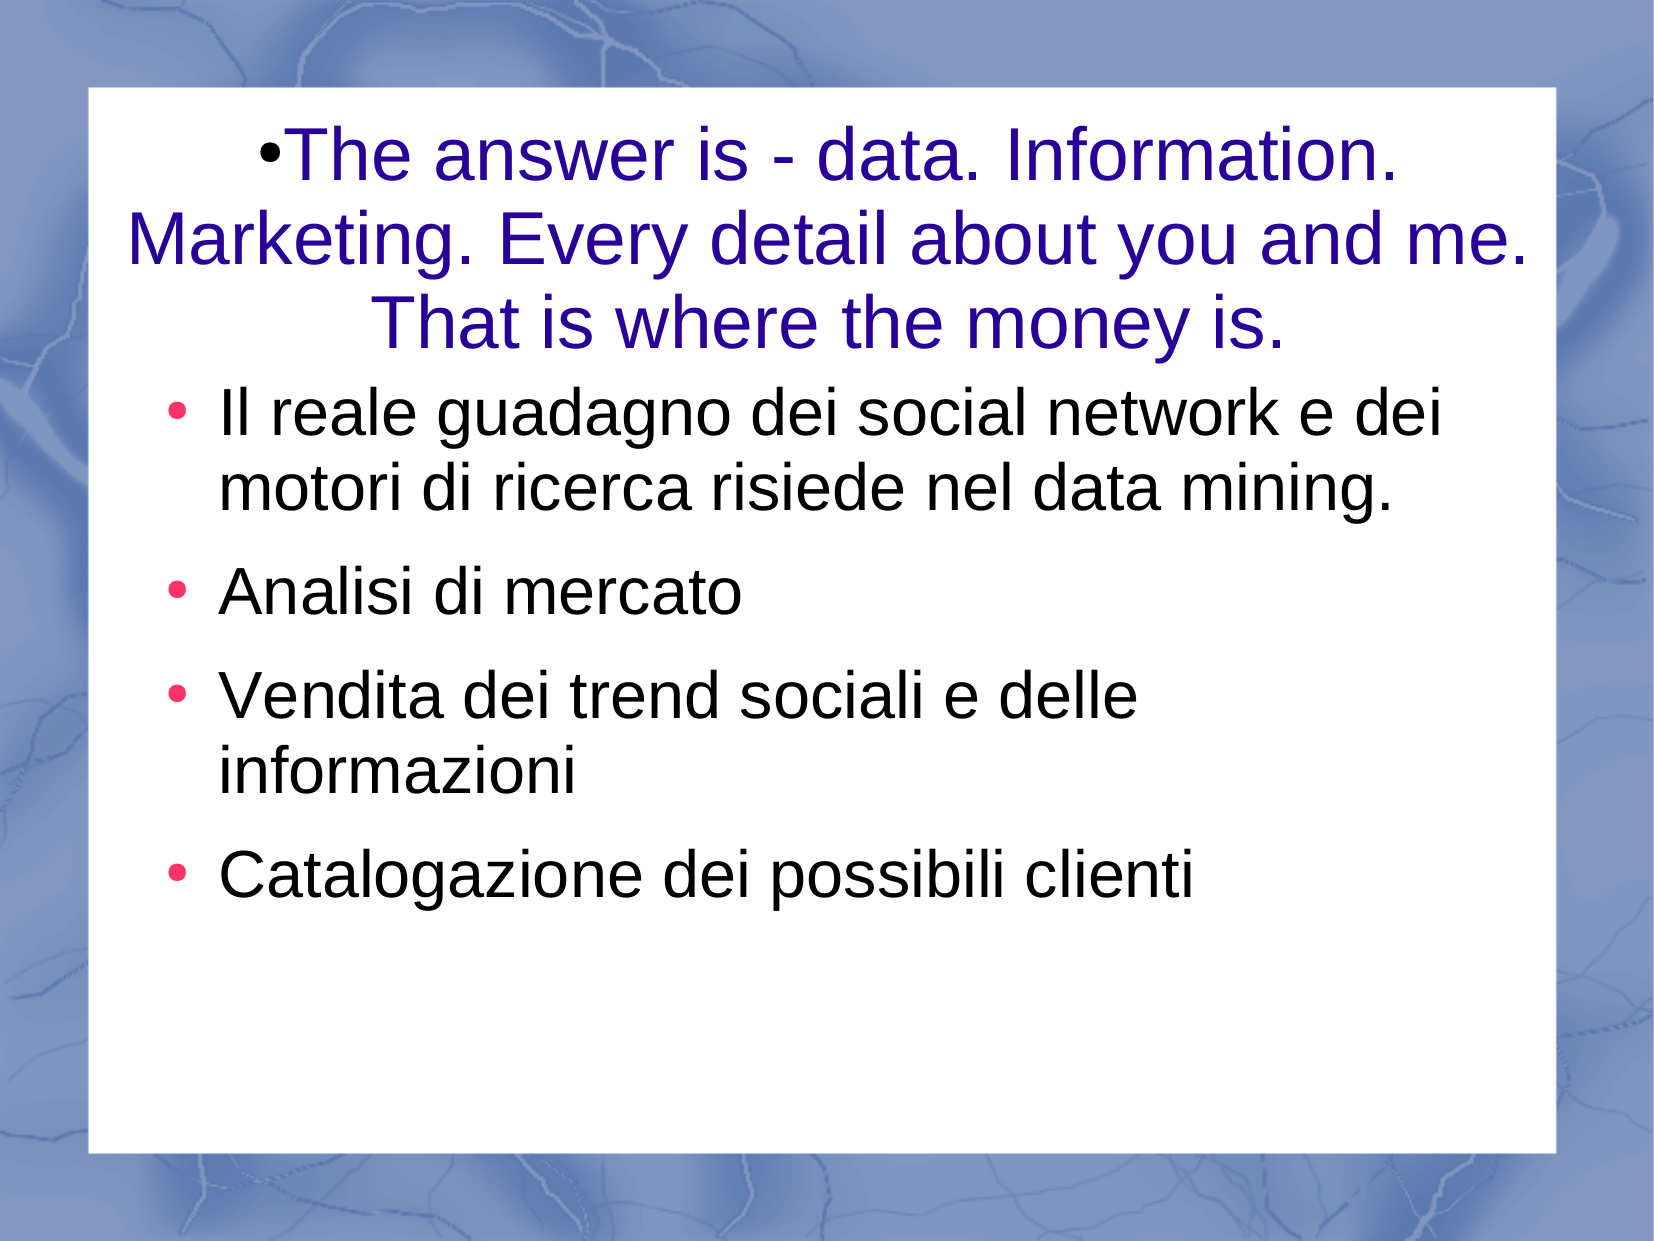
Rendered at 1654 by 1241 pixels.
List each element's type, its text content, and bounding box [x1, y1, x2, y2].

list Il reale guadagno dei social network e dei motori di ricerca risiede nel data mining. Analisi di mercato Vendita dei trend sociali e delle informazioni Catalogazione dei possibili clienti [147, 375, 1506, 1130]
title The answer is - data. Information. Marketing. Every detail about you and me. That is where the money is. [120, 112, 1538, 365]
picture [0, 0, 1654, 1241]
